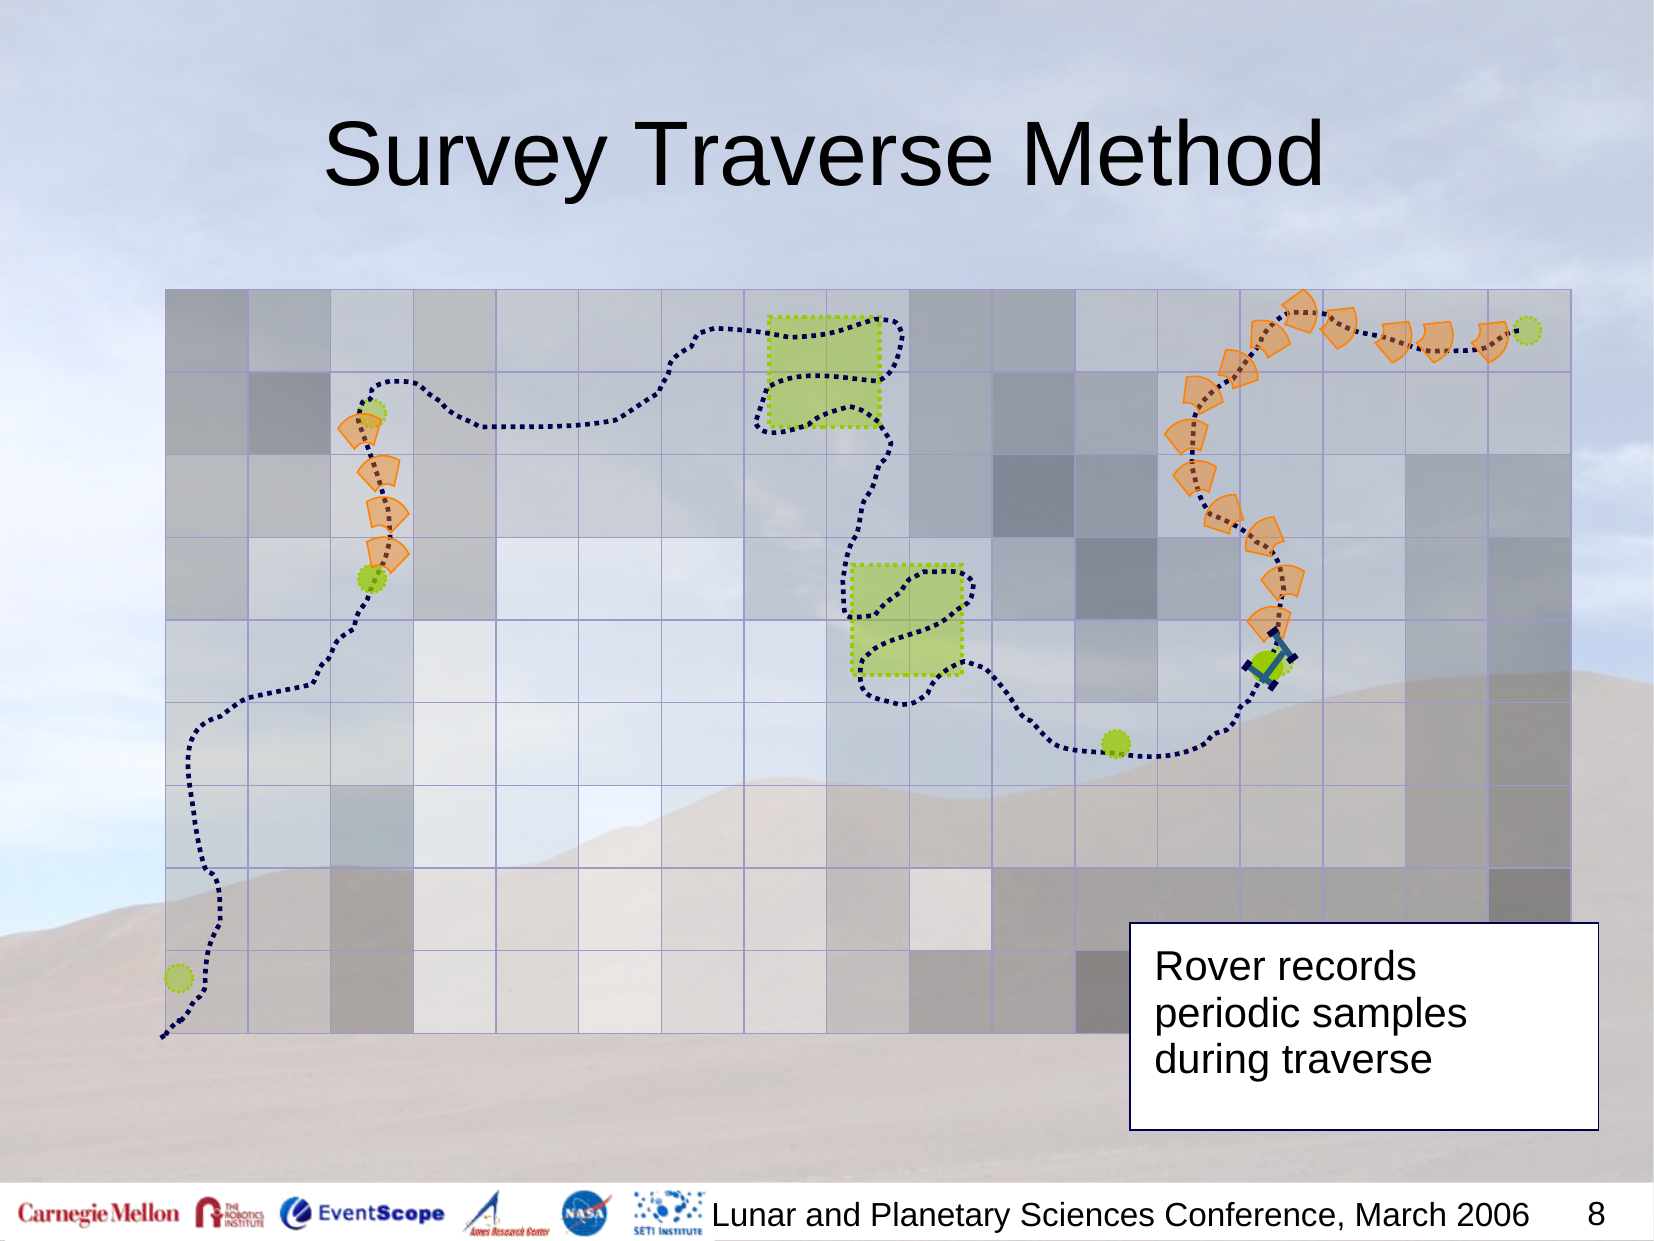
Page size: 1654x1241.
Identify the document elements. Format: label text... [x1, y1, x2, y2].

picture [0, 0, 1654, 1182]
title Survey Traverse Method [79, 49, 1571, 257]
picture [5, 1188, 715, 1241]
text_box Rover records periodic samples during traverse [1139, 935, 1584, 1091]
text_box [165, 289, 1599, 1130]
